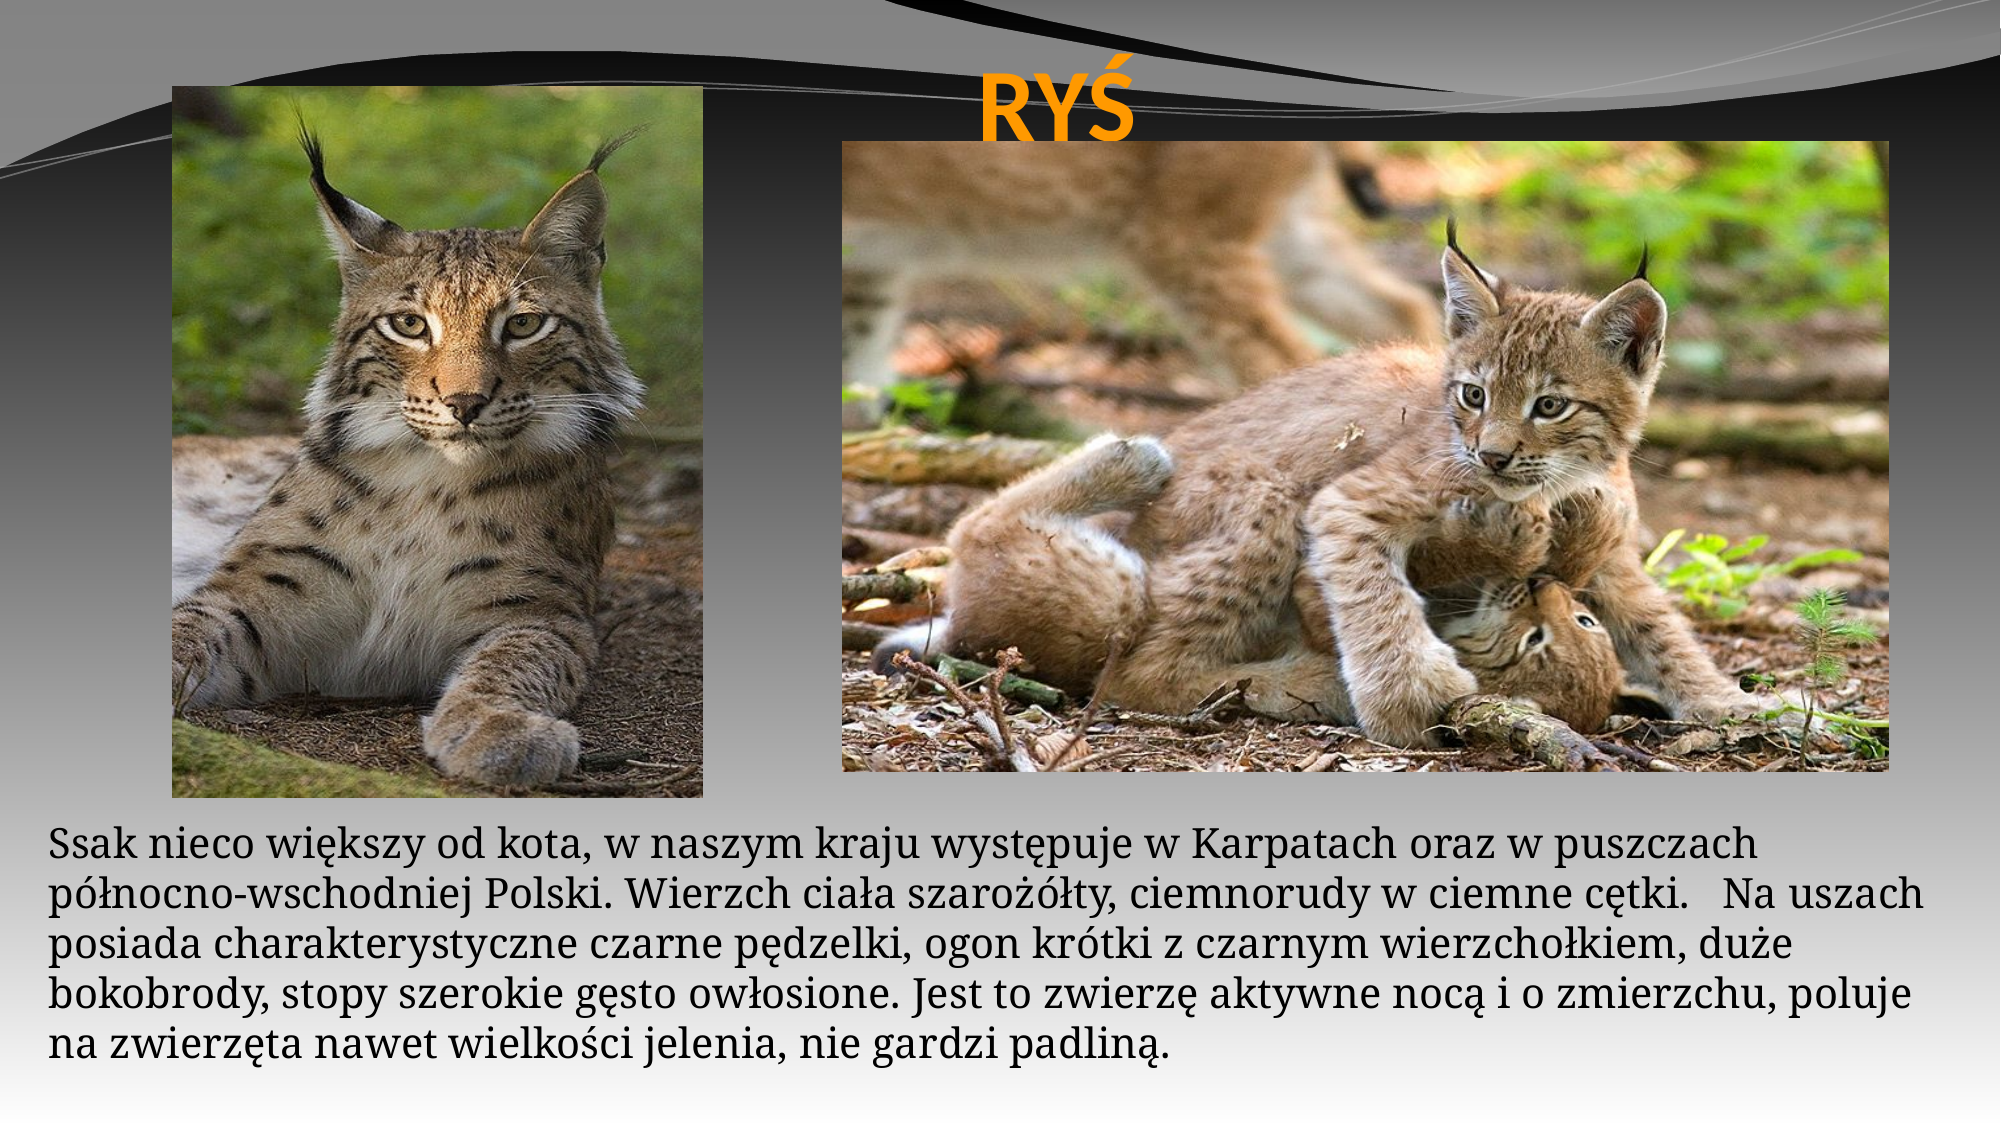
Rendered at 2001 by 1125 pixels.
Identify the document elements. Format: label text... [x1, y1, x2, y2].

picture [842, 141, 1889, 773]
list Ssak nieco większy od kota, w naszym kraju występuje w Karpatach oraz w puszczach północno-wschodniej Polski. Wierzch ciała szarożółty, ciemnorudy w ciemne cętki. Na uszach posiada charakterystyczne czarne pędzelki, ogon krótki z czarnym wierzchołkiem, duże bokobrody, stopy szerokie gęsto owłosione. Jest to zwierzę aktywne nocą i o zmierzchu, poluje na zwierzęta nawet wielkości jelenia, nie gardzi padliną. [33, 152, 1970, 1070]
picture [172, 86, 703, 799]
title RYŚ [214, 29, 1900, 123]
